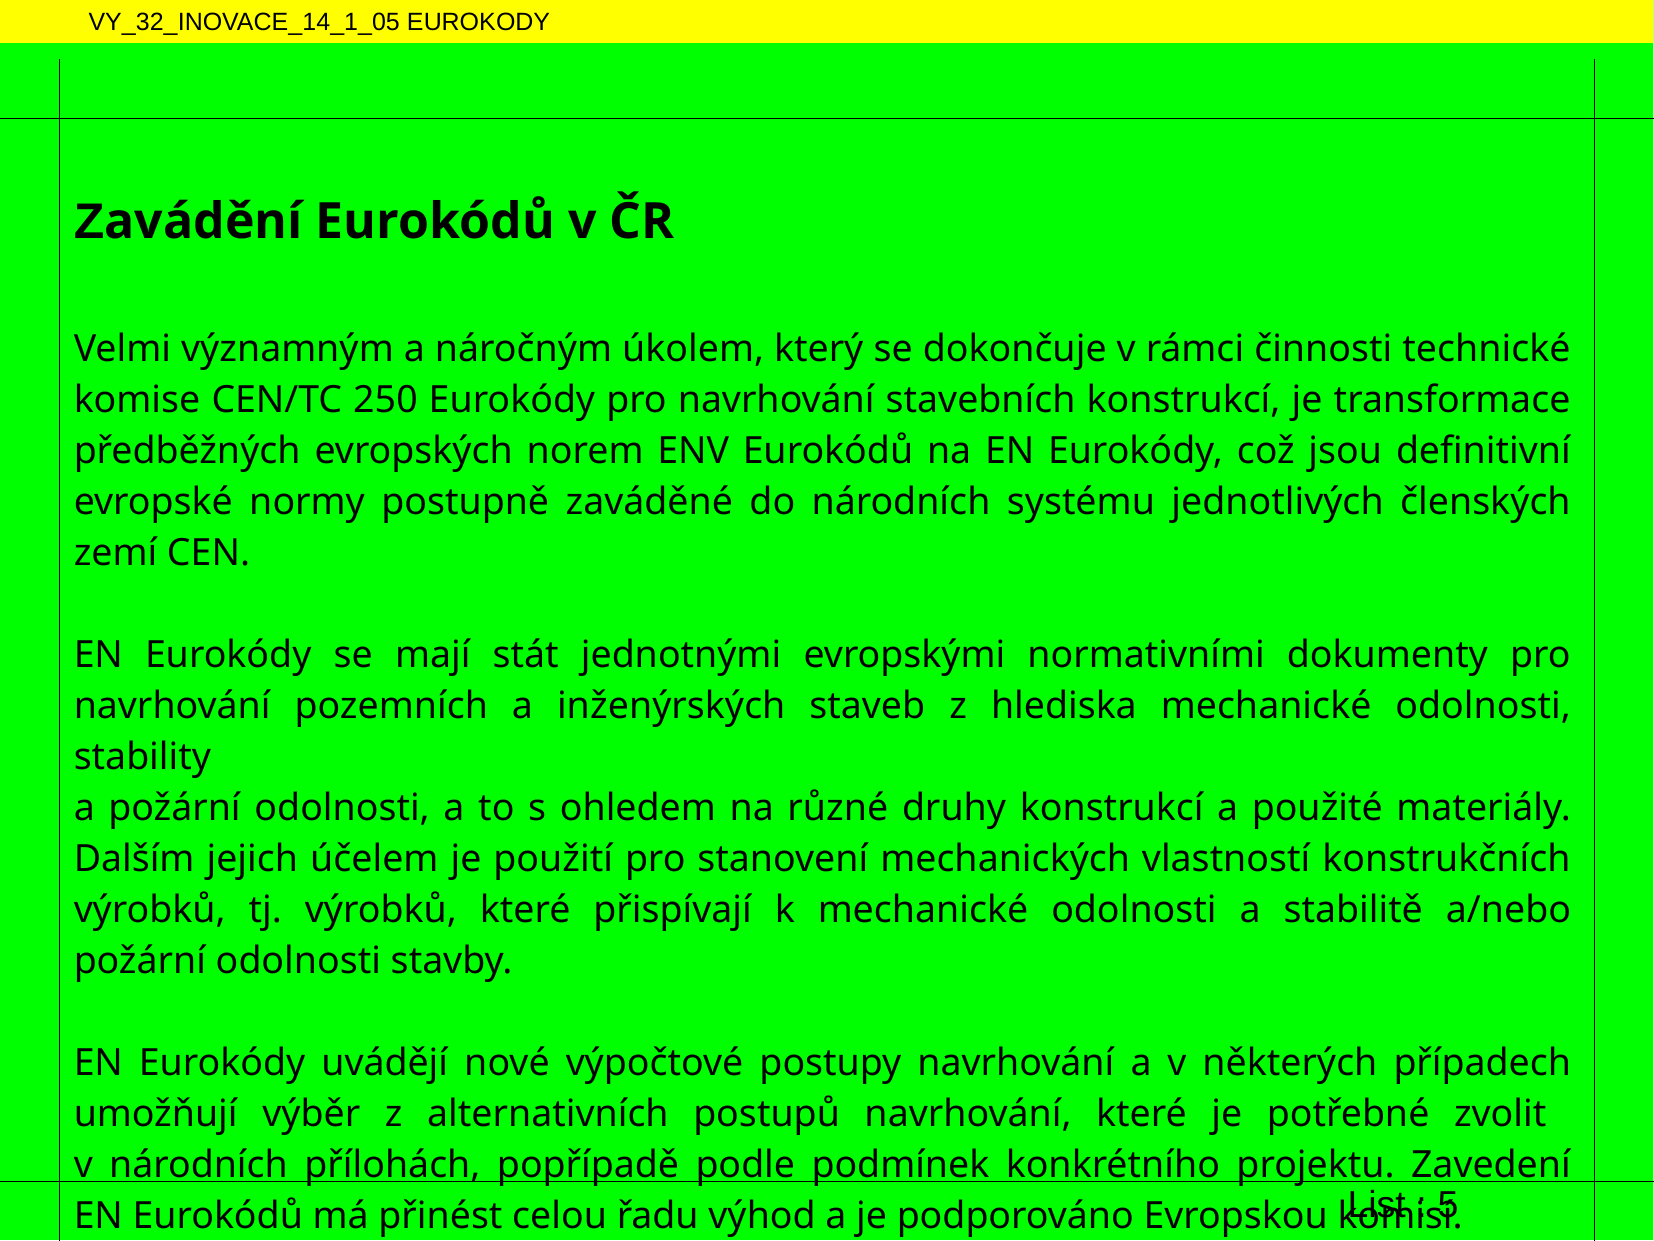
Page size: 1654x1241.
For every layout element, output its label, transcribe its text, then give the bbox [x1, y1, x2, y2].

text_box List : <číslo> [1357, 1176, 1599, 1241]
text_box VY_32_INOVACE_14_1_05 EUROKODY [0, 0, 1654, 43]
text_box Zavádění Eurokódů v ČR Velmi významným a náročným úkolem, který se dokončuje v rámci činnosti technické komise CEN/TC 250 Eurokódy pro navrhování stavebních konstrukcí, je transformace předběžných evropských norem ENV Eurokódů na EN Eurokódy, což jsou definitivní evropské normy postupně zaváděné do národních systému jednotlivých členských zemí CEN. EN Eurokódy se mají stát jednotnými evropskými normativními dokumenty pro navrhování pozemních a inženýrských staveb z hlediska mechanické odolnosti, stability a požární odolnosti, a to s ohledem na různé druhy konstrukcí a použité materiály. Dalším jejich účelem je použití pro stanovení mechanických vlastností konstrukčních výrobků, tj. výrobků, které přispívají k mechanické odolnosti a stabilitě a/nebo požární odolnosti stavby. EN Eurokódy uvádějí nové výpočtové postupy navrhování a v některých případech umožňují výběr z alternativních postupů navrhování, které je potřebné zvolit v národních přílohách, popřípadě podle podmínek konkrétního projektu. Zavedení EN Eurokódů má přinést celou řadu výhod a je podporováno Evropskou komisí. [60, 177, 1588, 1113]
